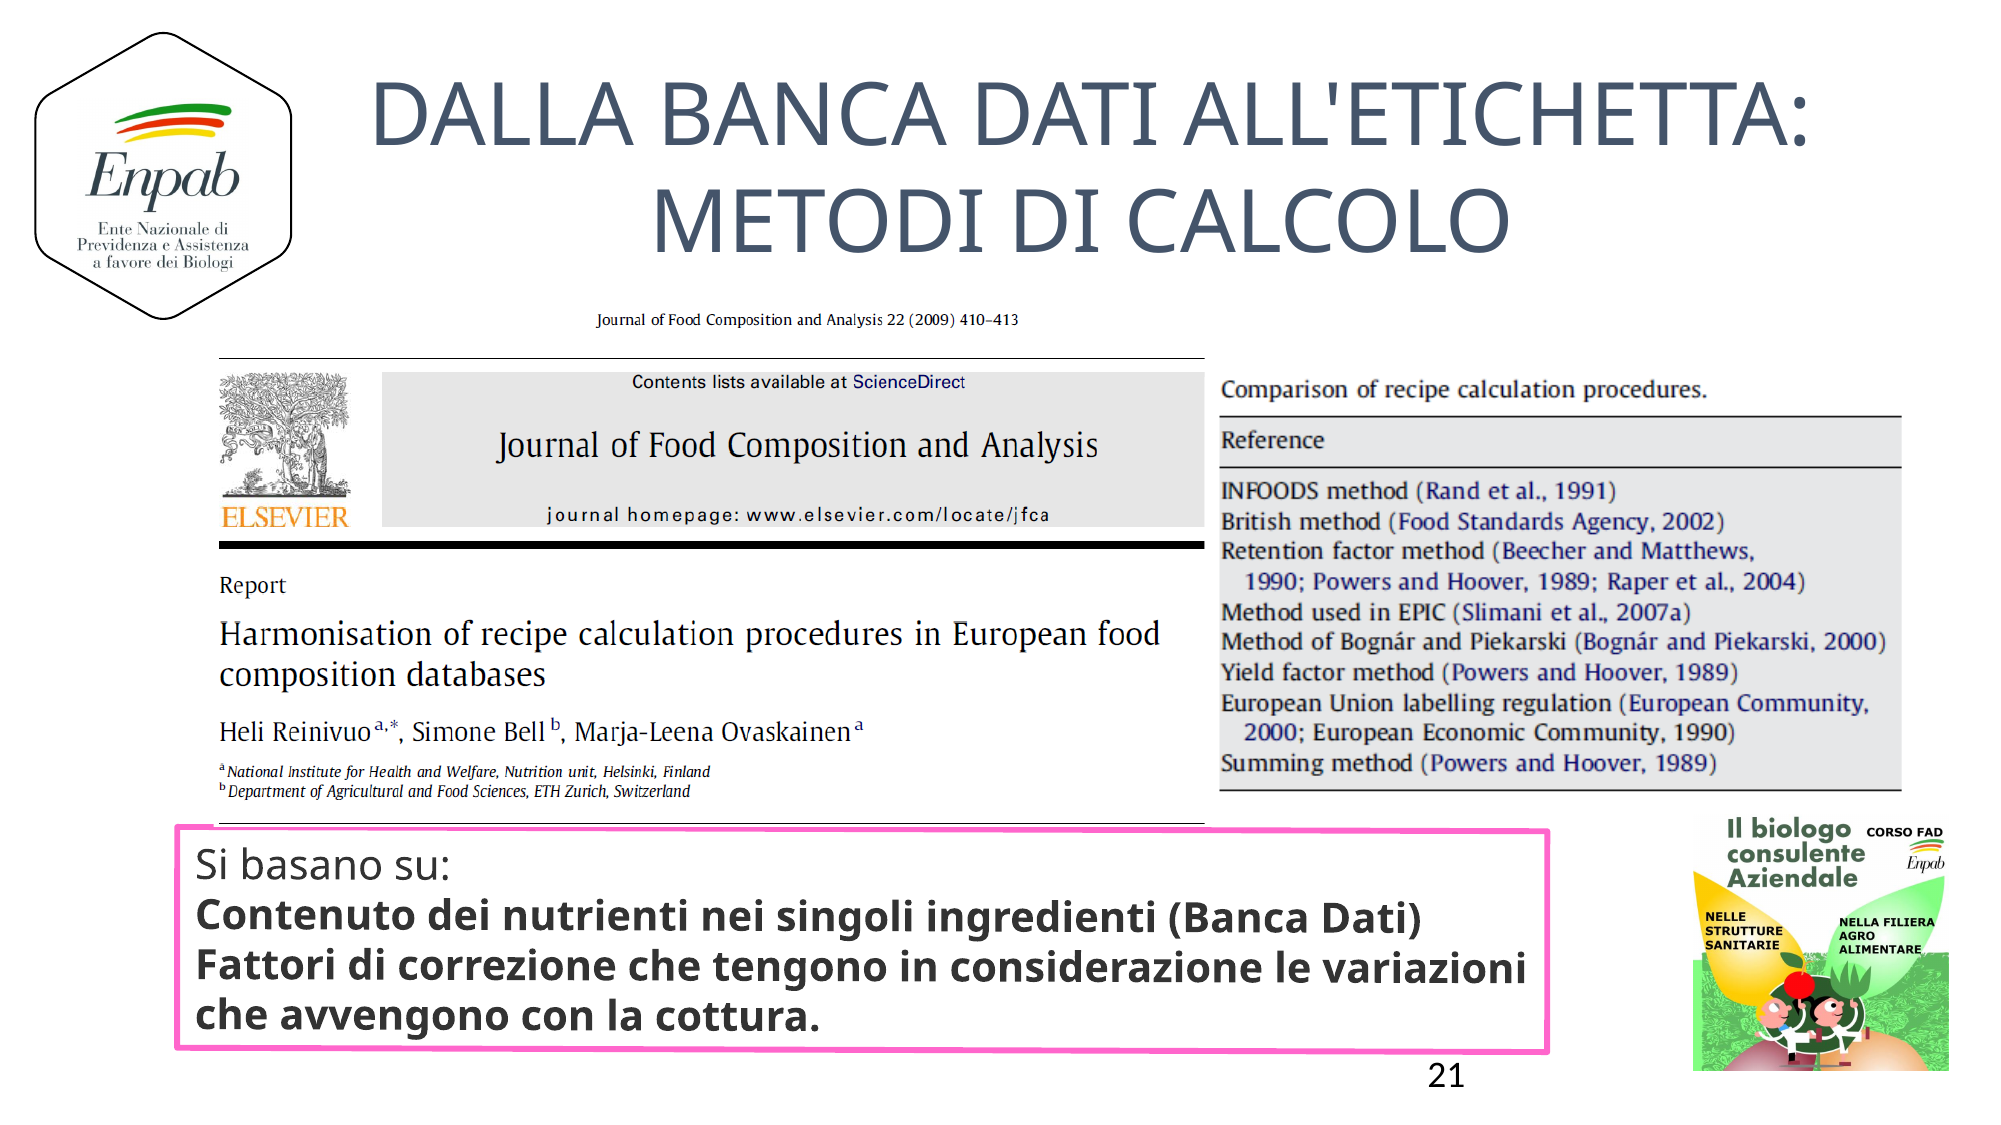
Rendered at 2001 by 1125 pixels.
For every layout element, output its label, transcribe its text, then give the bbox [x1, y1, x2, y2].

text_box Si basano su: Contenuto dei nutrienti nei singoli ingredienti (Banca Dati) Fattori di correzione che tengono in considerazione le variazioni che avvengono con la cottura. [177, 826, 1548, 1053]
picture [77, 98, 249, 272]
text_box [35, 32, 262, 319]
text_box DALLA BANCA DATI ALL'ETICHETTA: METODI DI CALCOLO [262, 52, 1902, 367]
picture [1693, 814, 1949, 1071]
picture [213, 307, 1902, 827]
